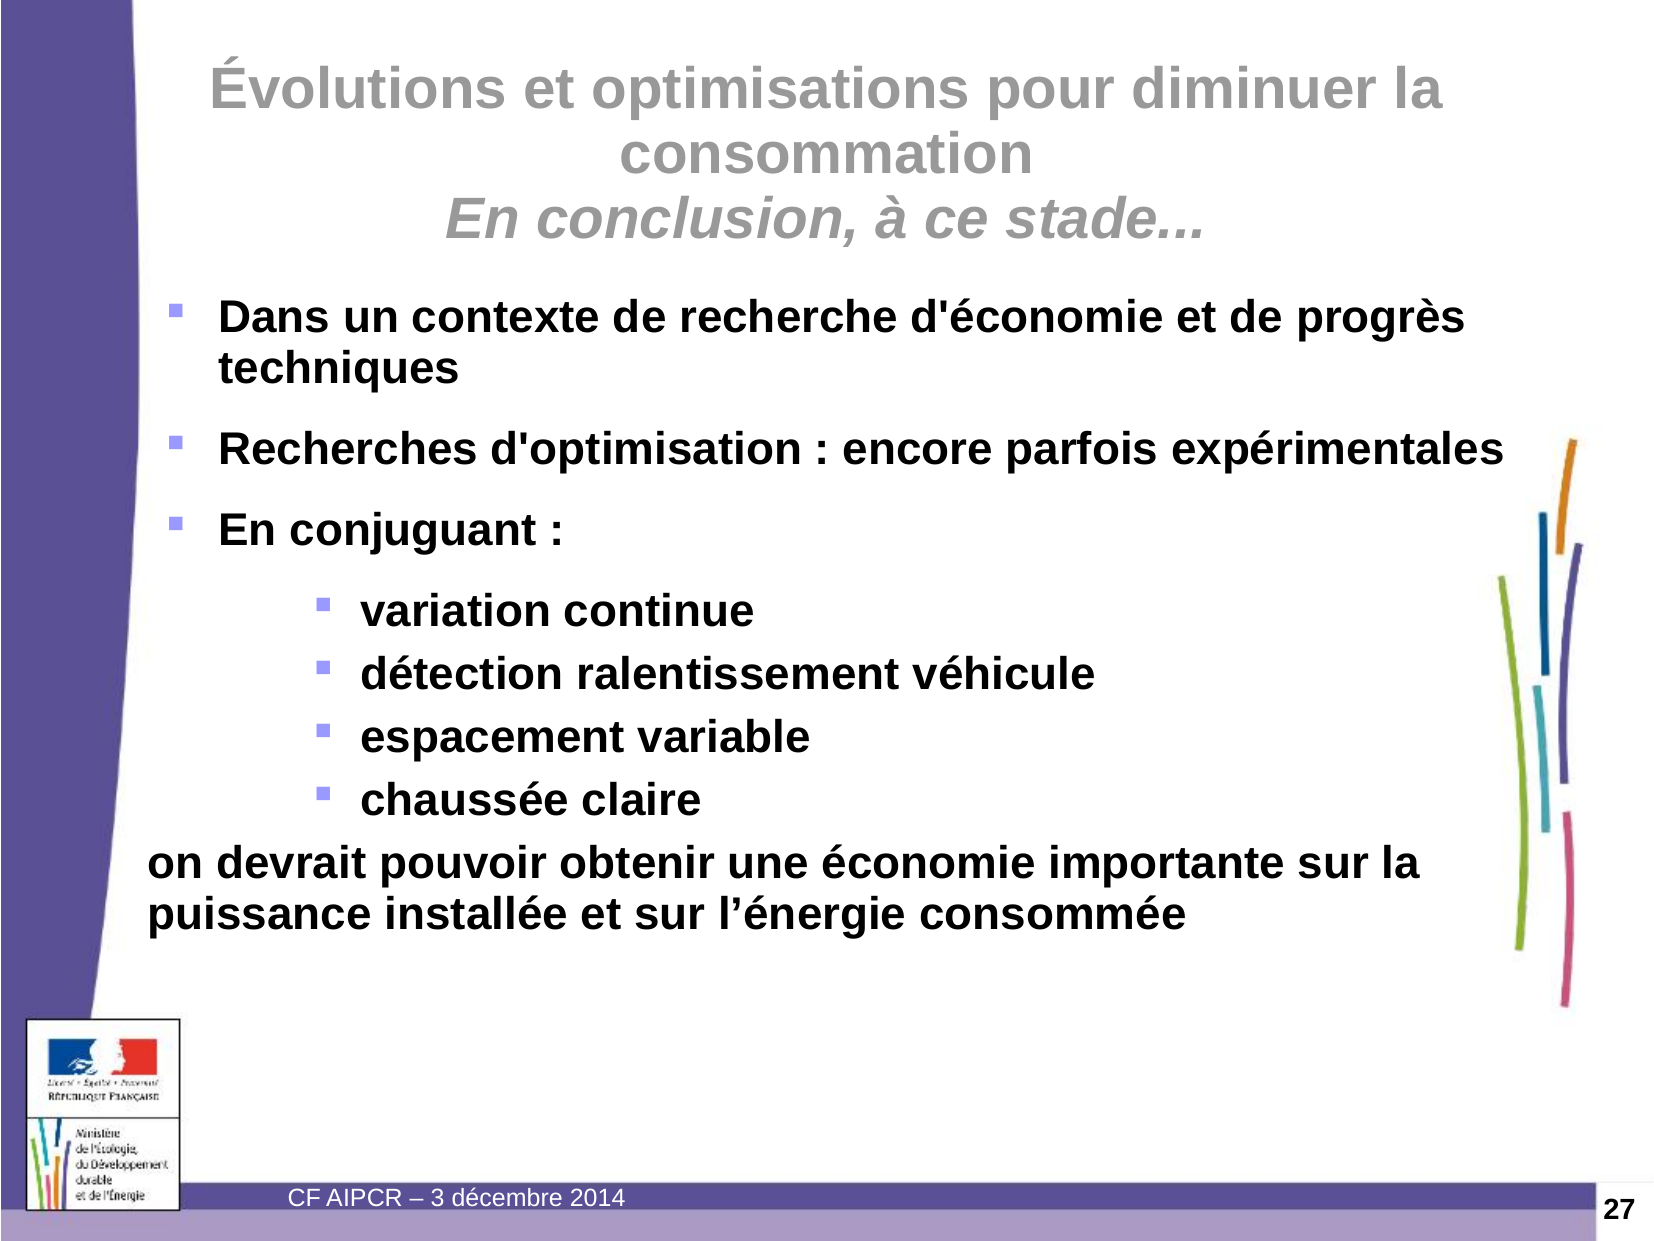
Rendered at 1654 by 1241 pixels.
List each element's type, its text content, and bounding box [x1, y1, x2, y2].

list Dans un contexte de recherche d'économie et de progrès techniques Recherches d'optimisation : encore parfois expérimentales En conjuguant : variation continue détection ralentissement véhicule espacement variable chaussée claire on devrait pouvoir obtenir une économie importante sur la puissance installée et sur l’énergie consommée [147, 290, 1595, 1021]
title Évolutions et optimisations pour diminuer la consommation En conclusion, à ce stade... [82, 49, 1571, 257]
picture [1, 0, 1654, 1241]
